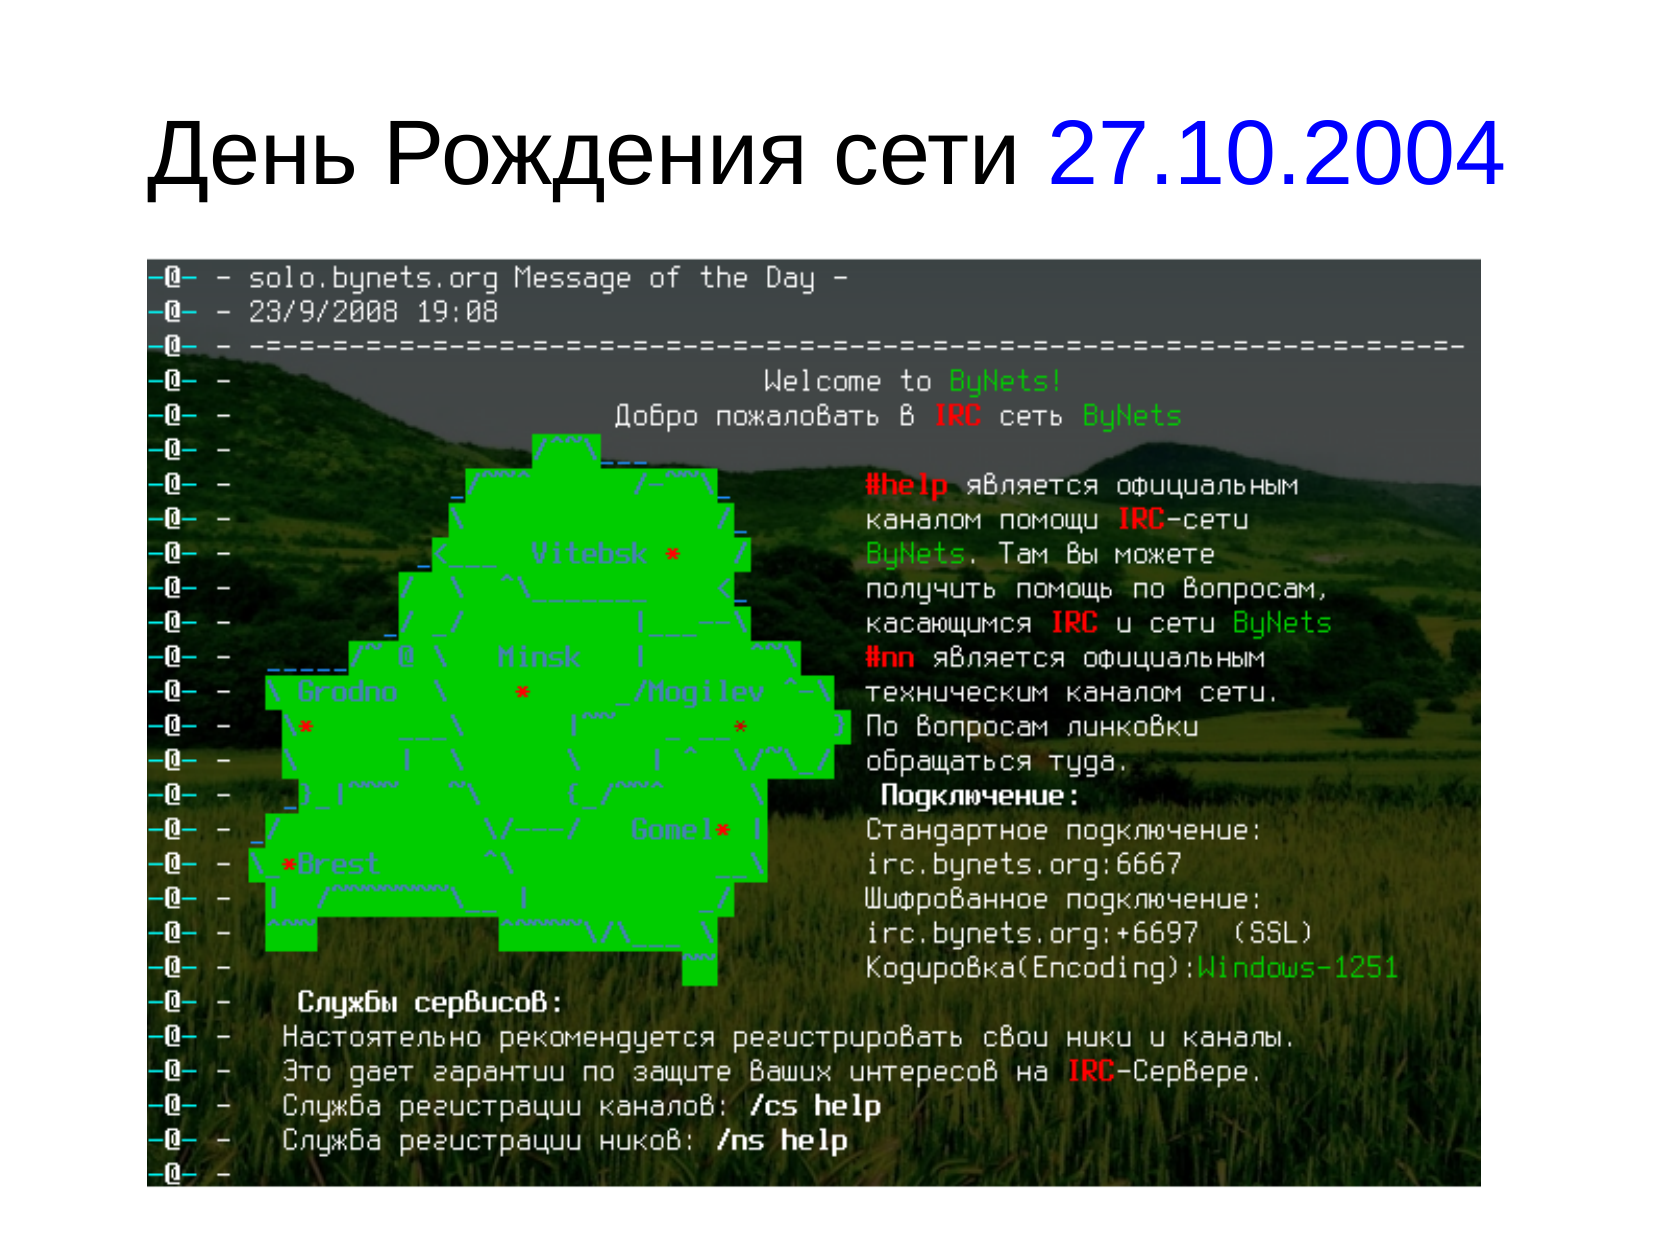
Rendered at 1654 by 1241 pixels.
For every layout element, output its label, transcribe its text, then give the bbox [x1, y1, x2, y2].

title День Рождения сети 27.10.2004 [82, 56, 1571, 250]
picture [147, 206, 1481, 1241]
